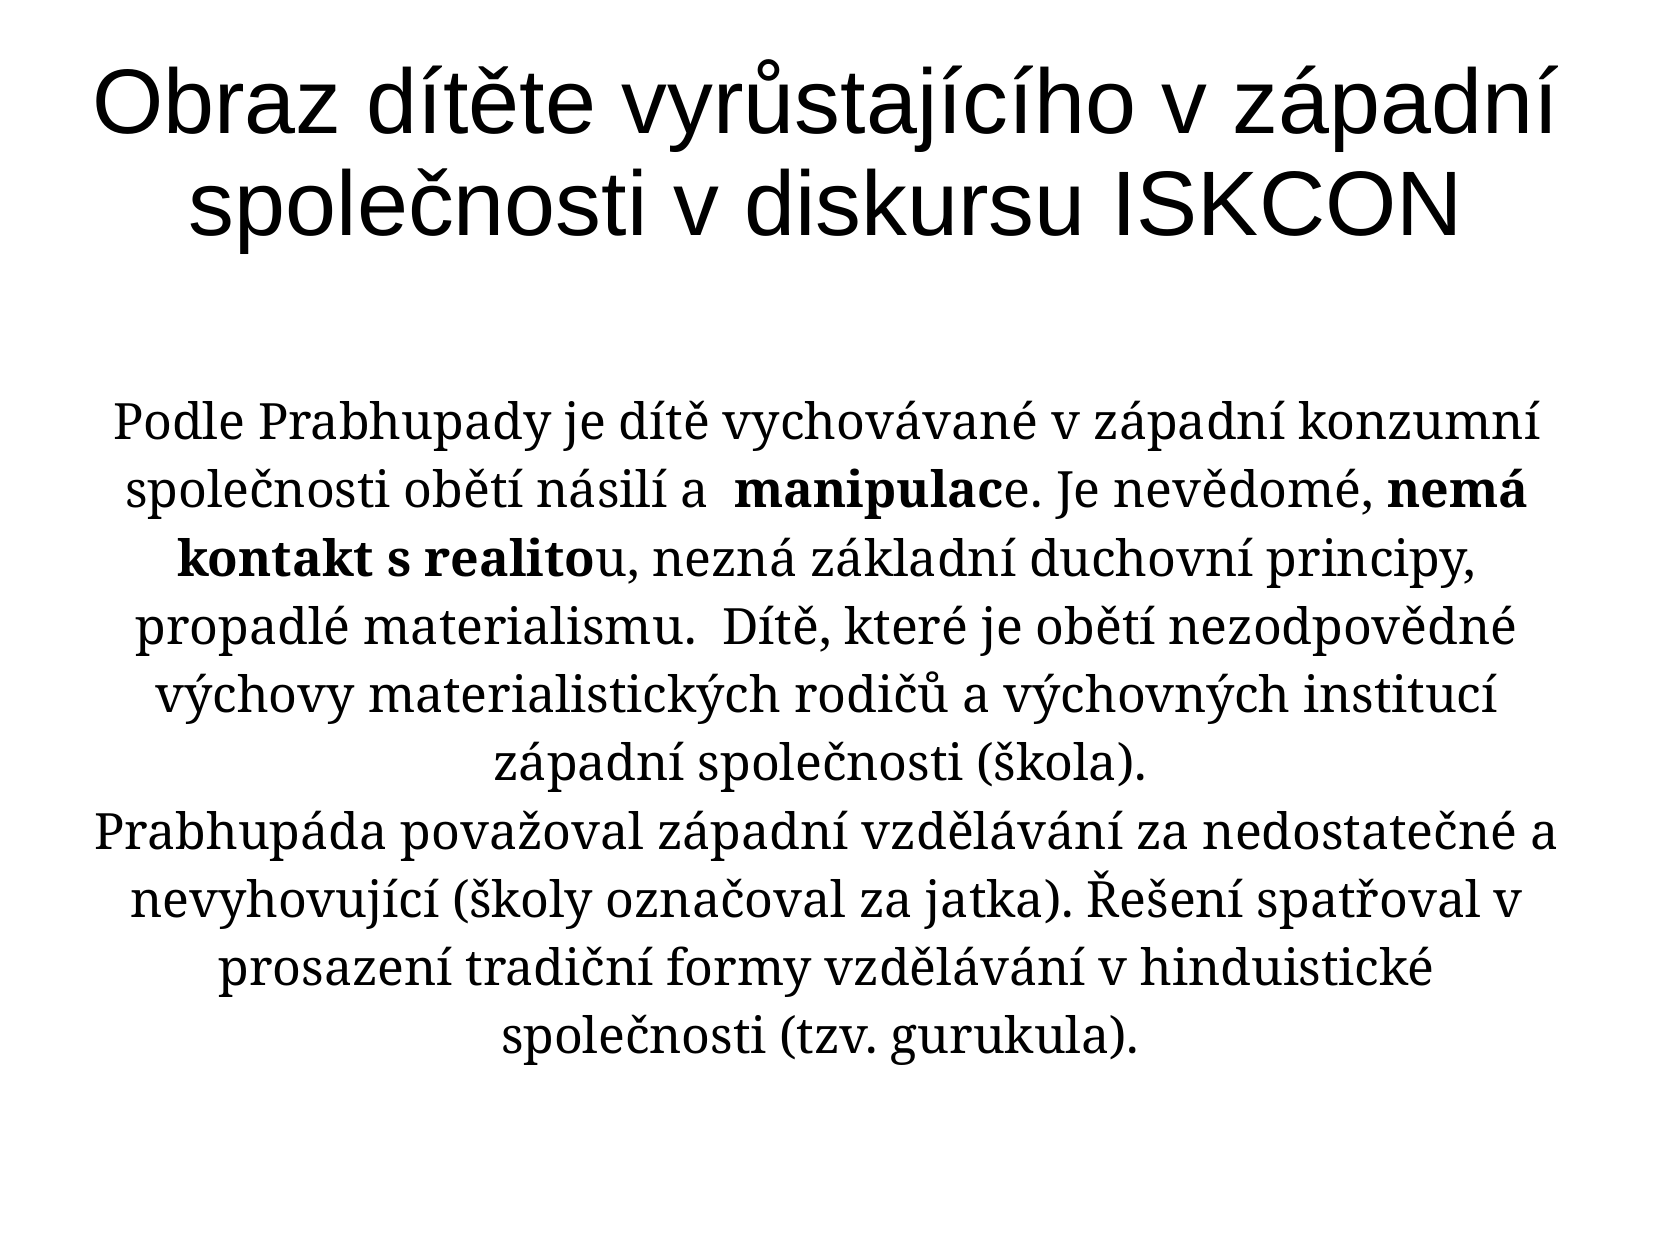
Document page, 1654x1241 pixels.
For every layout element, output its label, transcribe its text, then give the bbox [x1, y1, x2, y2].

subtitle Podle Prabhupady je dítě vychovávané v západní konzumní společnosti obětí násilí a manipulace. Je nevědomé, nemá kontakt s realitou, nezná základní duchovní principy, propadlé materialismu. Dítě, které je obětí nezodpovědné výchovy materialistických rodičů a výchovných institucí západní společnosti (škola). Prabhupáda považoval západní vzdělávání za nedostatečné a nevyhovující (školy označoval za jatka). Řešení spatřoval v prosazení tradiční formy vzdělávání v hinduistické společnosti (tzv. gurukula). [82, 290, 1571, 1109]
title Obraz dítěte vyrůstajícího v západní společnosti v diskursu ISKCON [82, 49, 1571, 257]
